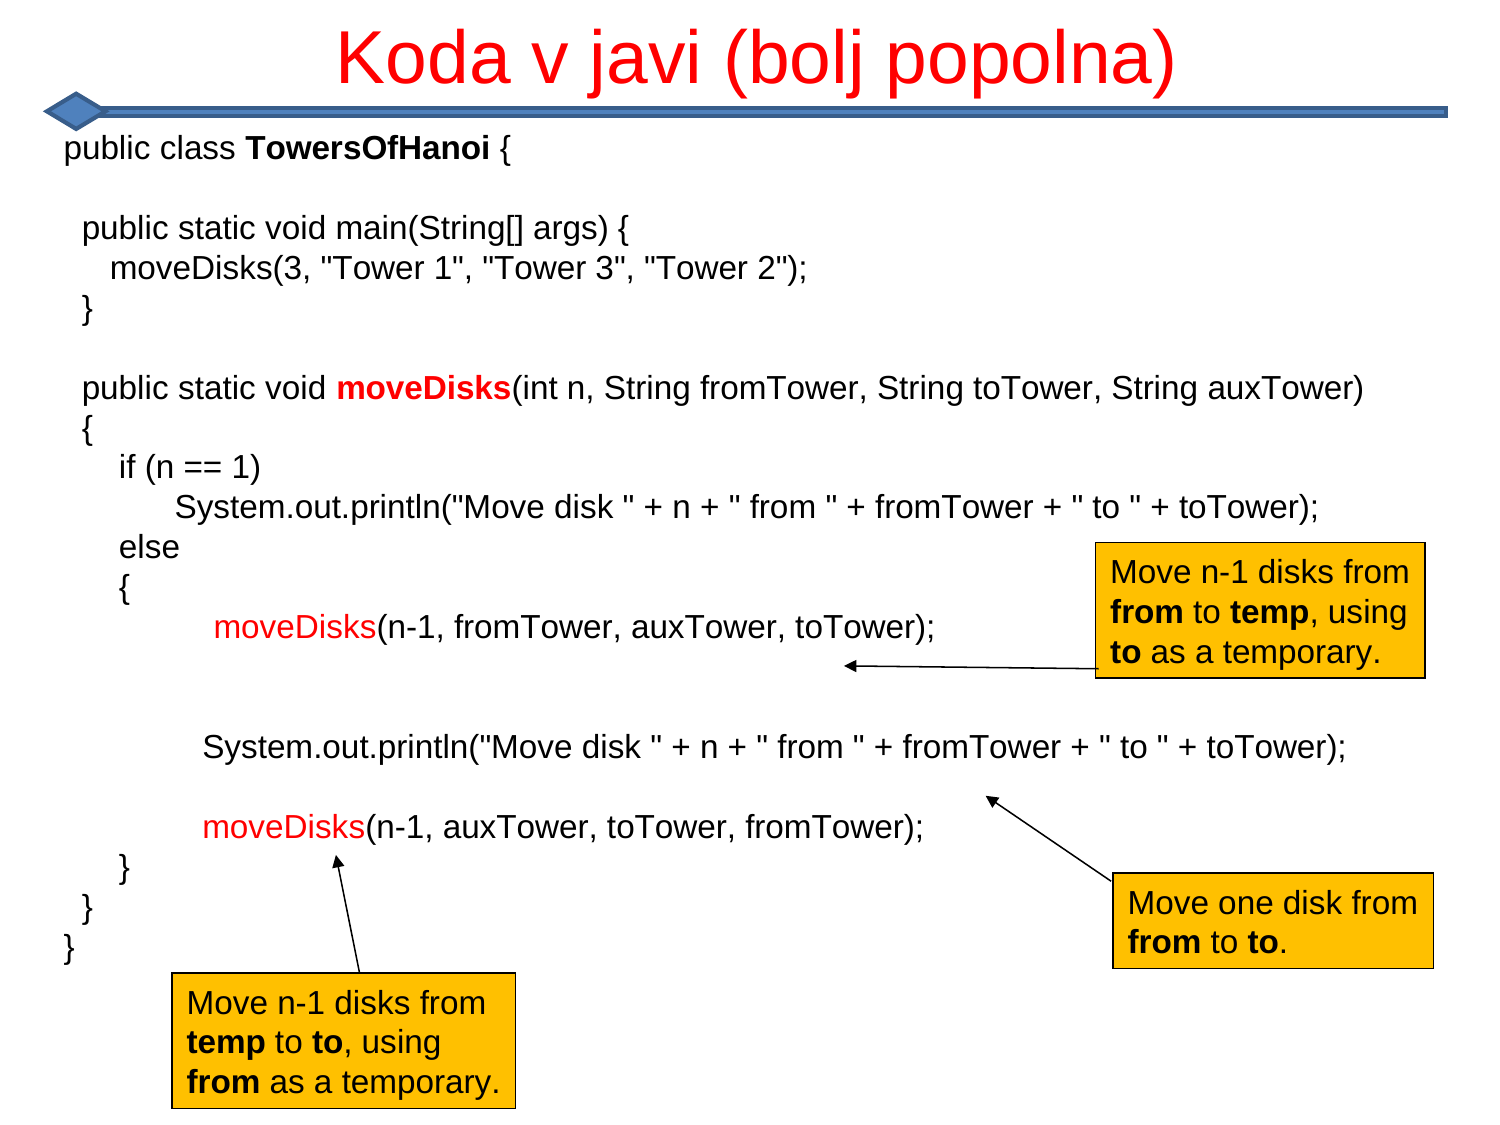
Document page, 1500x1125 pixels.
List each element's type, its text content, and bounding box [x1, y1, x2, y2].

text_box public class TowersOfHanoi { public static void main(String[] args) { moveDisks(3, "Tower 1", "Tower 3", "Tower 2"); } public static void moveDisks(int n, String fromTower, String toTower, String auxTower) { if (n == 1) System.out.println("Move disk " + n + " from " + fromTower + " to " + toTower); else { moveDisks(n-1, fromTower, auxTower, toTower); System.out.println("Move disk " + n + " from " + fromTower + " to " + toTower); moveDisks(n-1, auxTower, toTower, fromTower); } } } [48, 118, 1452, 973]
title Koda v javi (bolj popolna) [82, 0, 1433, 108]
text_box Move one disk from from to to. [1113, 873, 1434, 969]
text_box Move n-1 disks from temp to to, using from as a temporary. [171, 973, 516, 1109]
text_box Move n-1 disks from from to temp, using to as a temporary. [1095, 542, 1426, 678]
